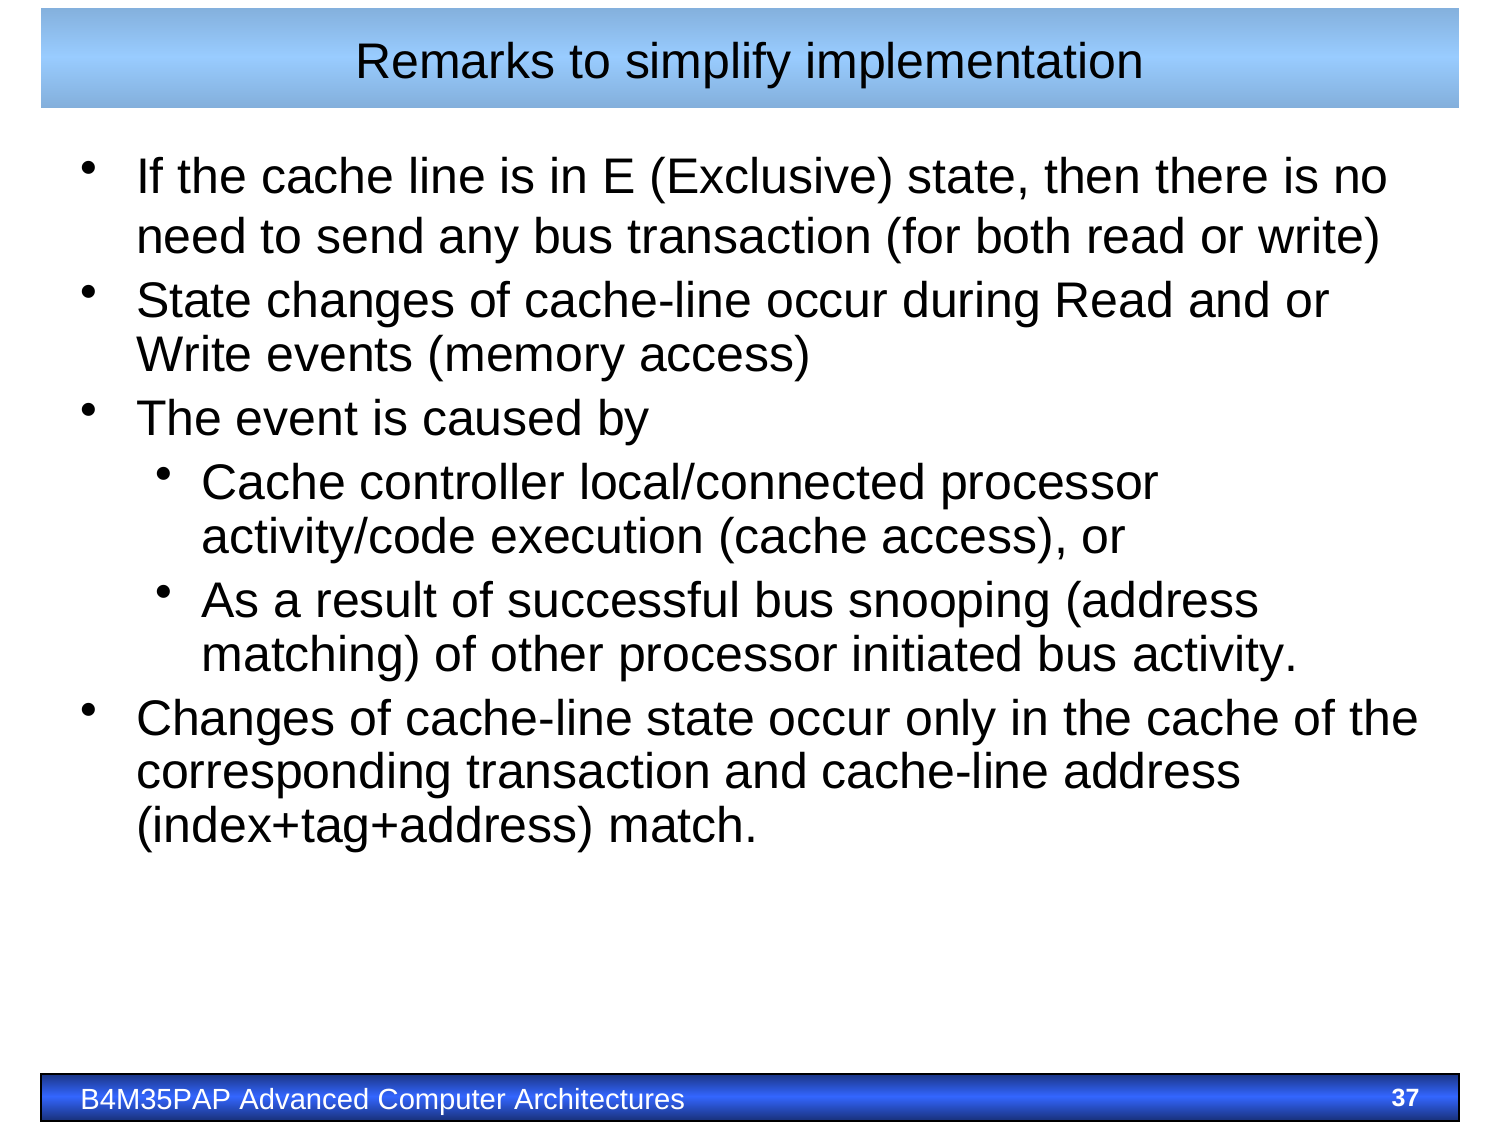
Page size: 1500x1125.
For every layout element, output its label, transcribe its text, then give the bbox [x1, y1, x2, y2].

list If the cache line is in E (Exclusive) state, then there is no need to send any bus transaction (for both read or write) State changes of cache-line occur during Read and or Write events (memory access) The event is caused by Cache controller local/connected processor activity/code execution (cache access), or As a result of successful bus snooping (address matching) of other processor initiated bus activity. Changes of cache-line state occur only in the cache of the corresponding transaction and cache-line address (index+tag+address) match. [64, 136, 1436, 1000]
title Remarks to simplify implementation [41, 8, 1459, 108]
